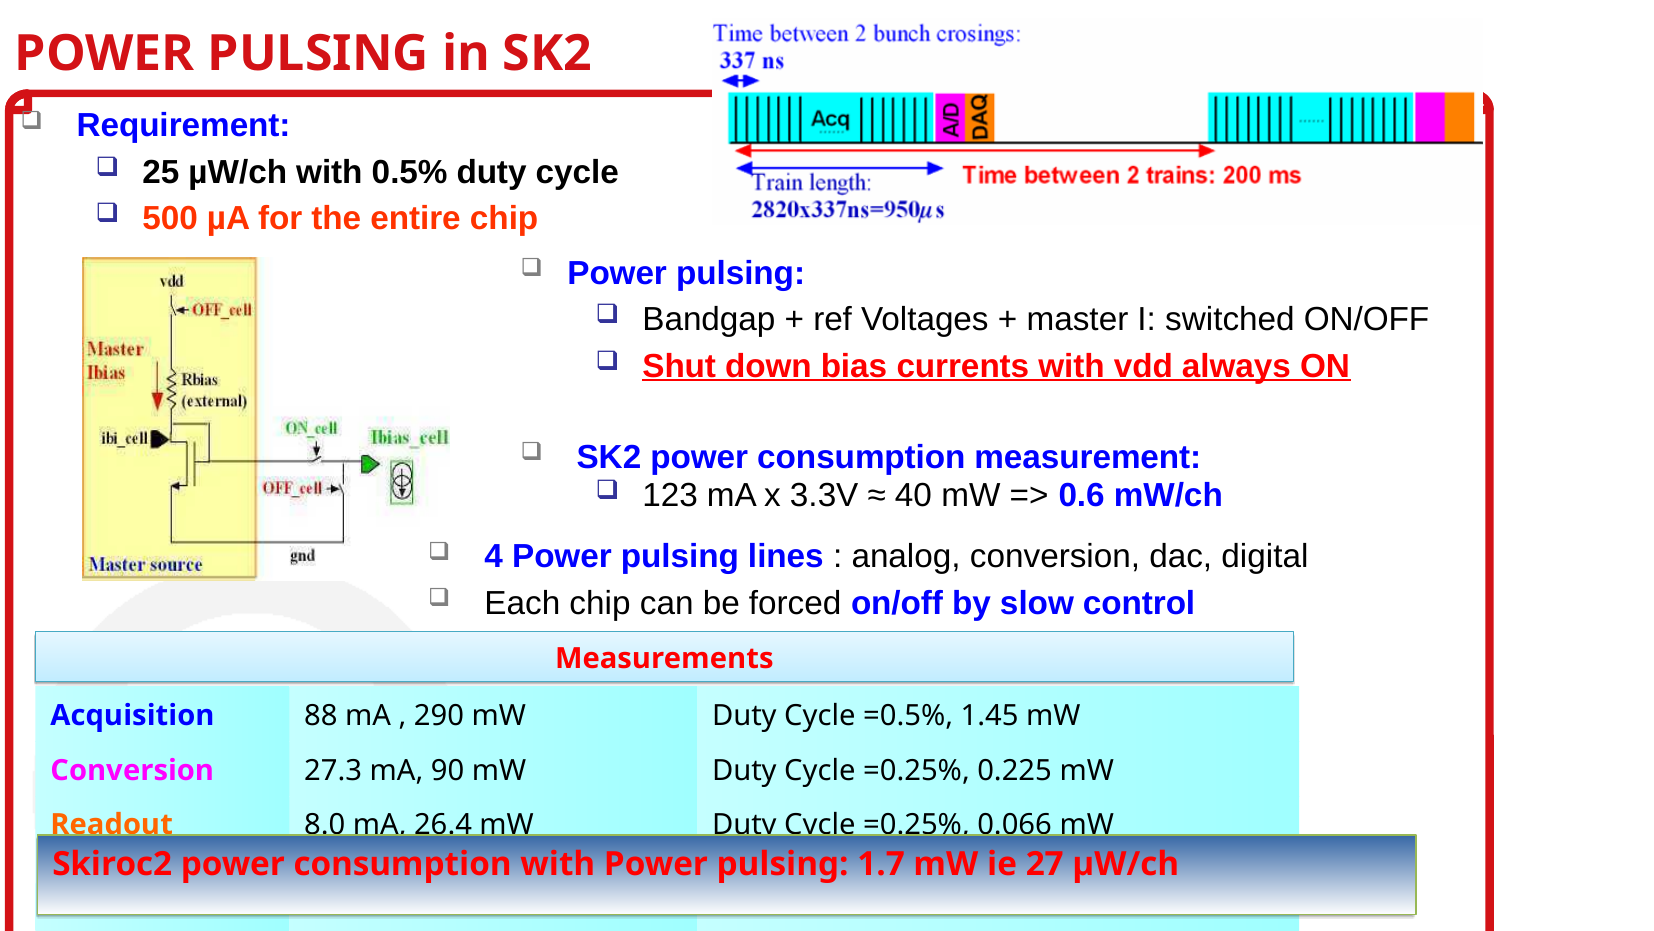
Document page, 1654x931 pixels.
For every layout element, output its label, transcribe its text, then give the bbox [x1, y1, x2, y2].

table_cell 8.0 mA, 26.4 mW [289, 796, 697, 834]
table_cell [35, 884, 289, 931]
text_box 4 Power pulsing lines : analog, conversion, dac, digital Each chip can be forced on/off by slow control [413, 527, 1400, 740]
table_cell 27.3 mA, 90 mW [289, 741, 697, 796]
picture [24, 257, 450, 931]
table_cell Conversion [35, 741, 289, 796]
table_cell Duty Cycle =0.25%, 0.066 mW [697, 796, 1299, 834]
table_cell Readout [35, 796, 289, 884]
table_cell [697, 915, 1299, 931]
text_box Requirement: 25 µW/ch with 0.5% duty cycle 500 µA for the entire chip [5, 95, 1006, 247]
picture [712, 18, 1483, 225]
table_cell Duty Cycle =0.25%, 0.225 mW [697, 741, 1299, 796]
table_header 88 mA , 290 mW [289, 687, 697, 741]
text_box POWER PULSING in SK2 [0, 0, 1152, 102]
table_header Acquisition [35, 687, 289, 741]
text_box Skiroc2 power consumption with Power pulsing: 1.7 mW ie 27 µW/ch [37, 834, 1416, 915]
table_cell [289, 915, 697, 931]
text_box Measurements [35, 631, 1294, 682]
table_header Duty Cycle =0.5%, 1.45 mW [697, 687, 1299, 741]
text_box Power pulsing: Bandgap + ref Voltages + master I: switched ON/OFF Shut down bias currents with vdd always ON SK2 power consumption measurement: 123 mA x 3.3V ≈ 40 mW => 0.6 mW/ch [505, 243, 1465, 551]
